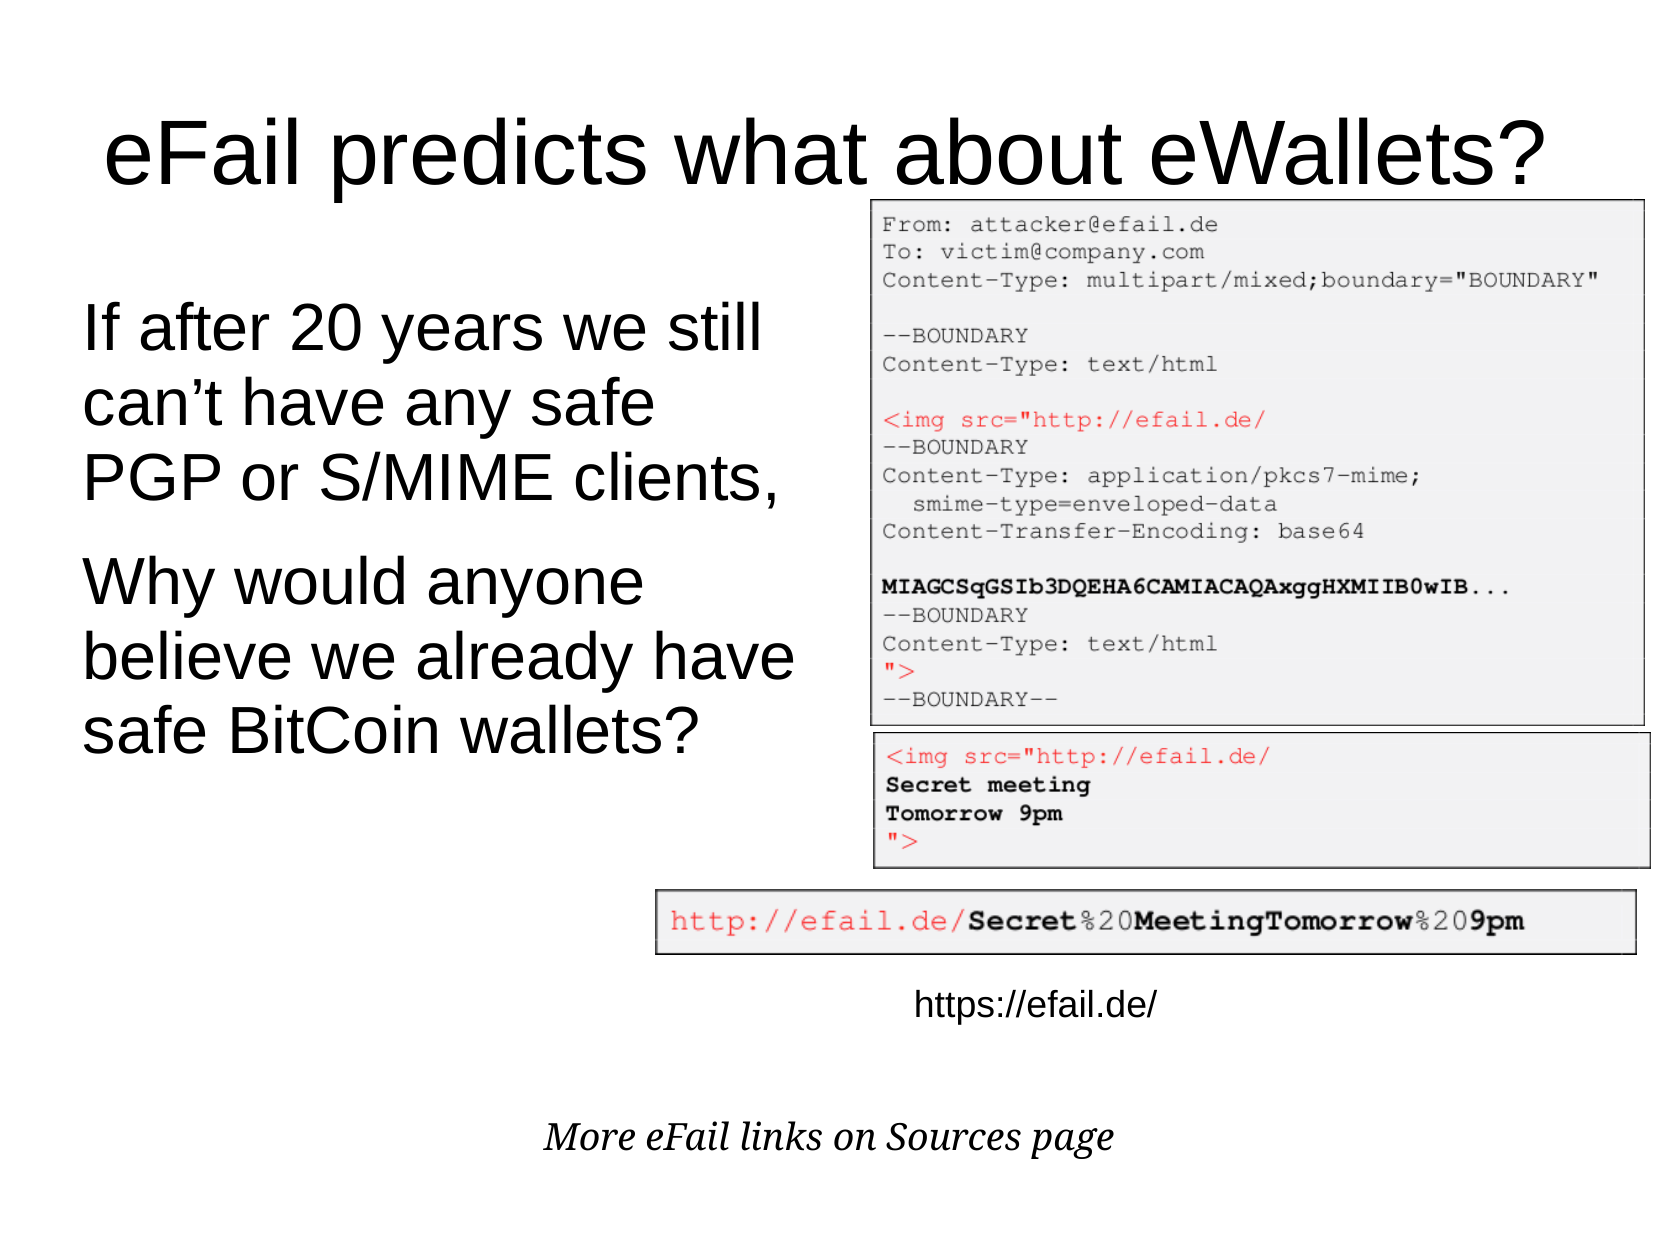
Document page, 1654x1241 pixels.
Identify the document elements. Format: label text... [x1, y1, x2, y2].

text_box https://efail.de/ [899, 976, 1173, 1034]
picture [873, 732, 1651, 869]
text_box More eFail links on Sources page [50, 1103, 1609, 1202]
picture [870, 199, 1645, 726]
list If after 20 years we still can’t have any safe PGP or S/MIME clients, Why would anyone believe we already have safe BitCoin wallets? [82, 290, 809, 1010]
picture [655, 889, 1637, 955]
title eFail predicts what about eWallets? [82, 49, 1571, 257]
